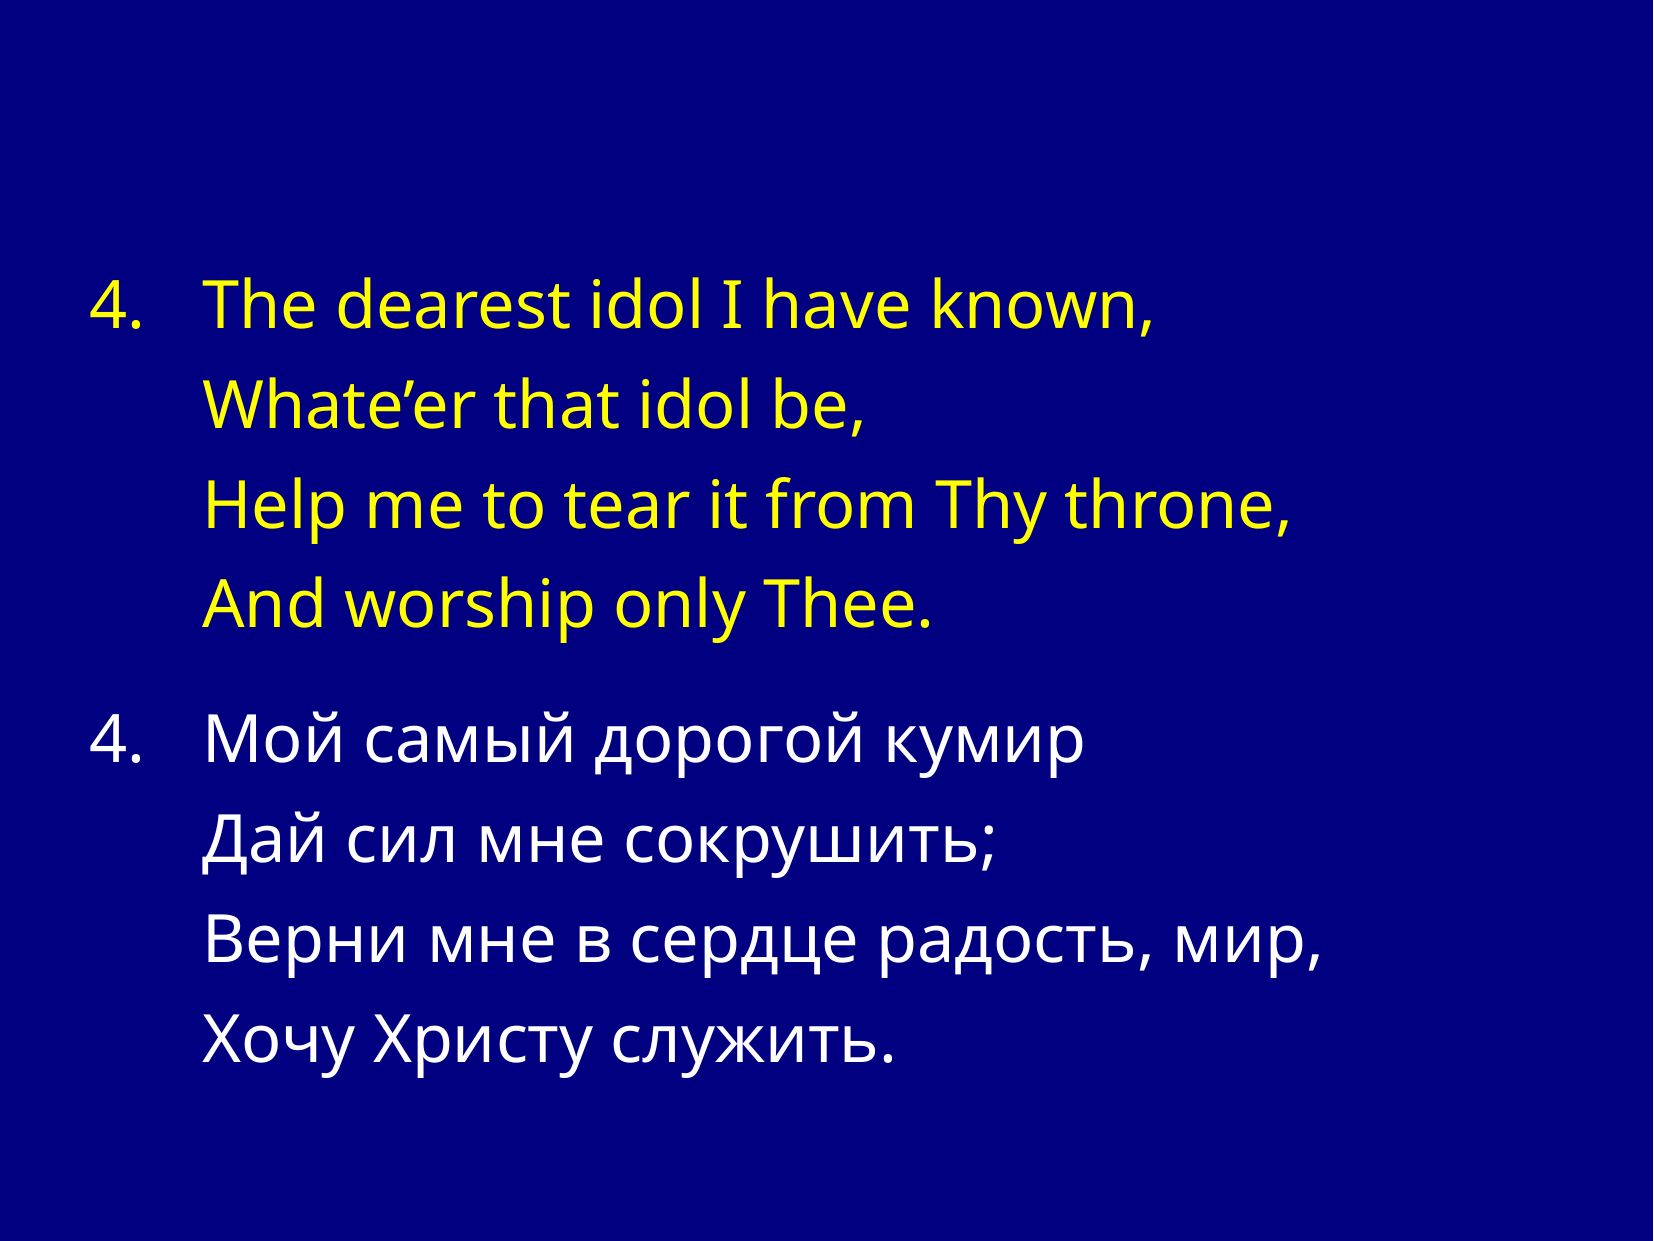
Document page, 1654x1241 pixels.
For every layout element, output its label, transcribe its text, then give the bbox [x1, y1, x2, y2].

text_box 4. The dearest idol I have known, Whate’er that idol be, Help me to tear it from Thy throne, And worship only Thee. [75, 150, 1576, 638]
text_box 4. Мой самый дорогой кумир Дай сил мне сокрушить; Верни мне в сердце радость, мир, Хочу Христу служить. [75, 675, 1576, 1163]
